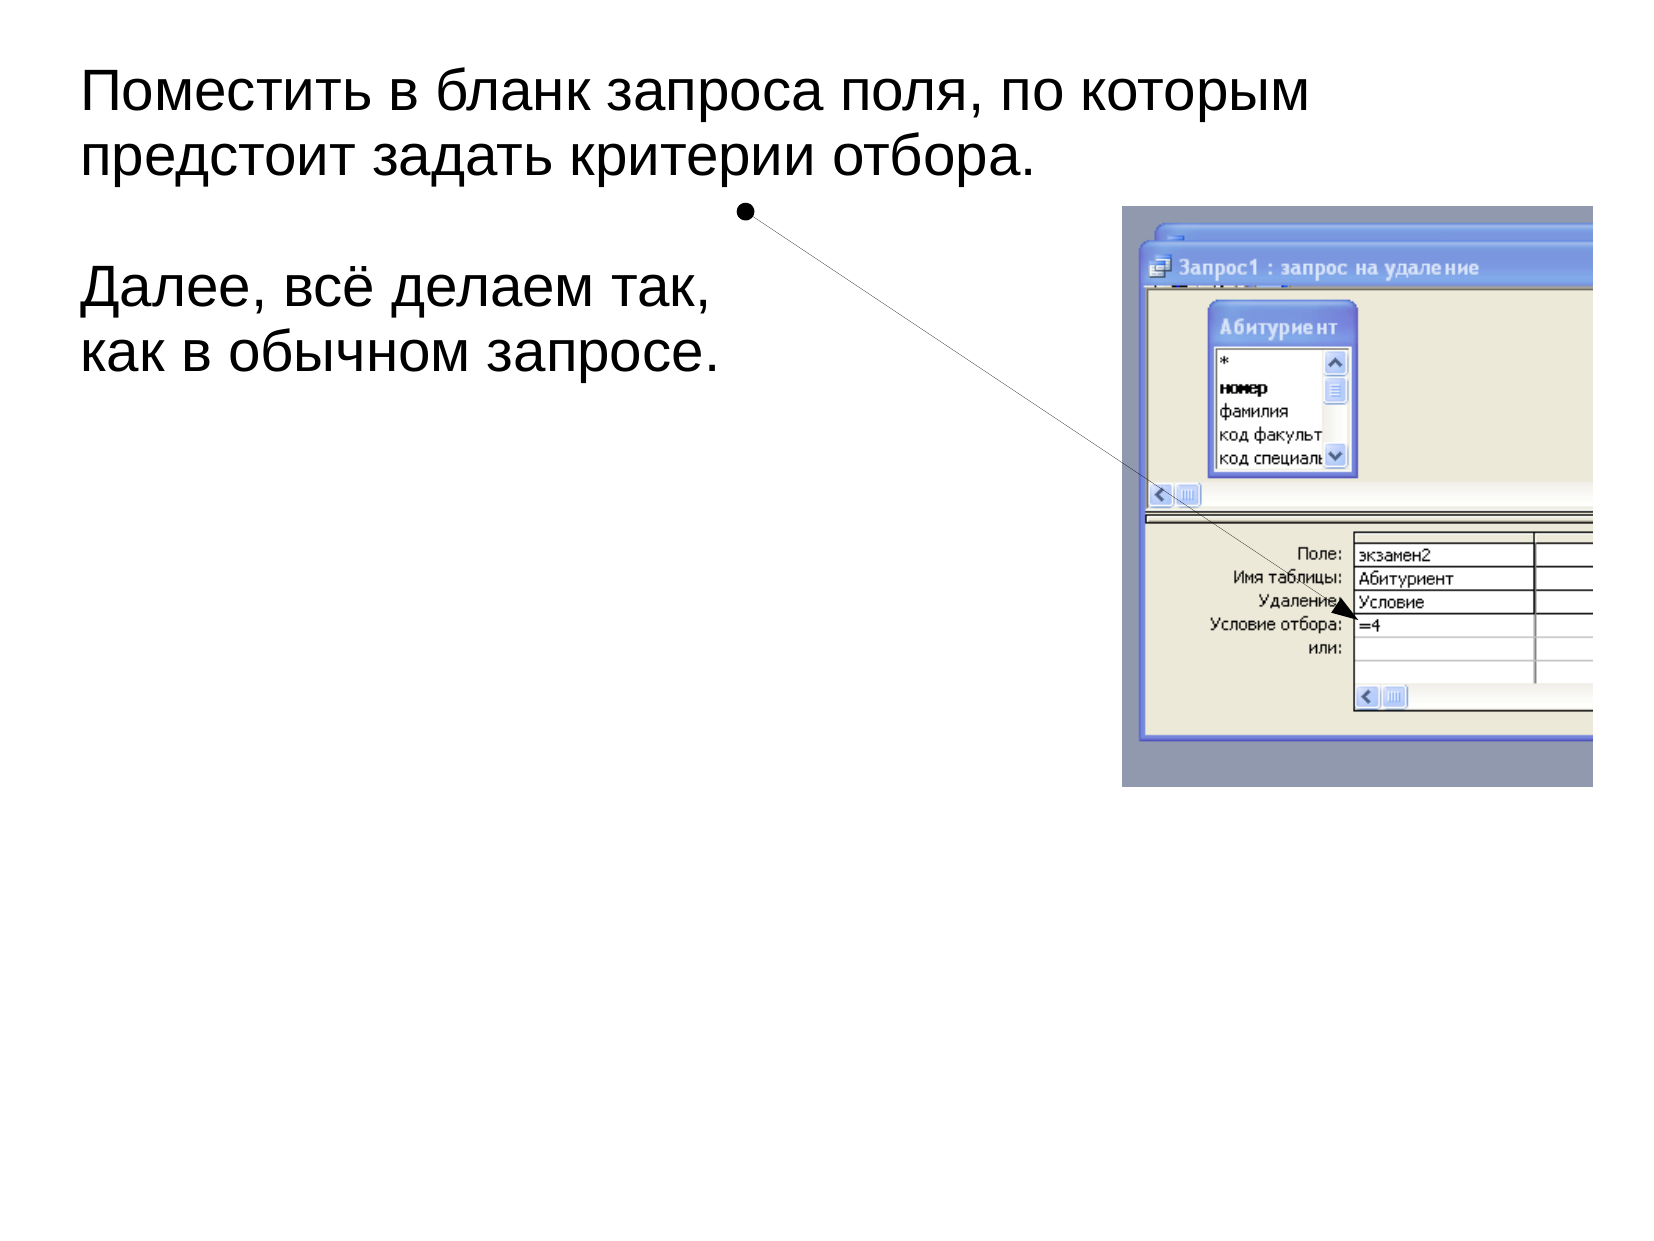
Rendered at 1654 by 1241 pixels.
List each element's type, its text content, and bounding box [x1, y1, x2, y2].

picture [1122, 390, 1593, 787]
text_box Поместить в бланк запроса поля, по которым предстоит задать критерии отбора. Далее, всё делаем так, как в обычном запросе. [65, 50, 1595, 390]
